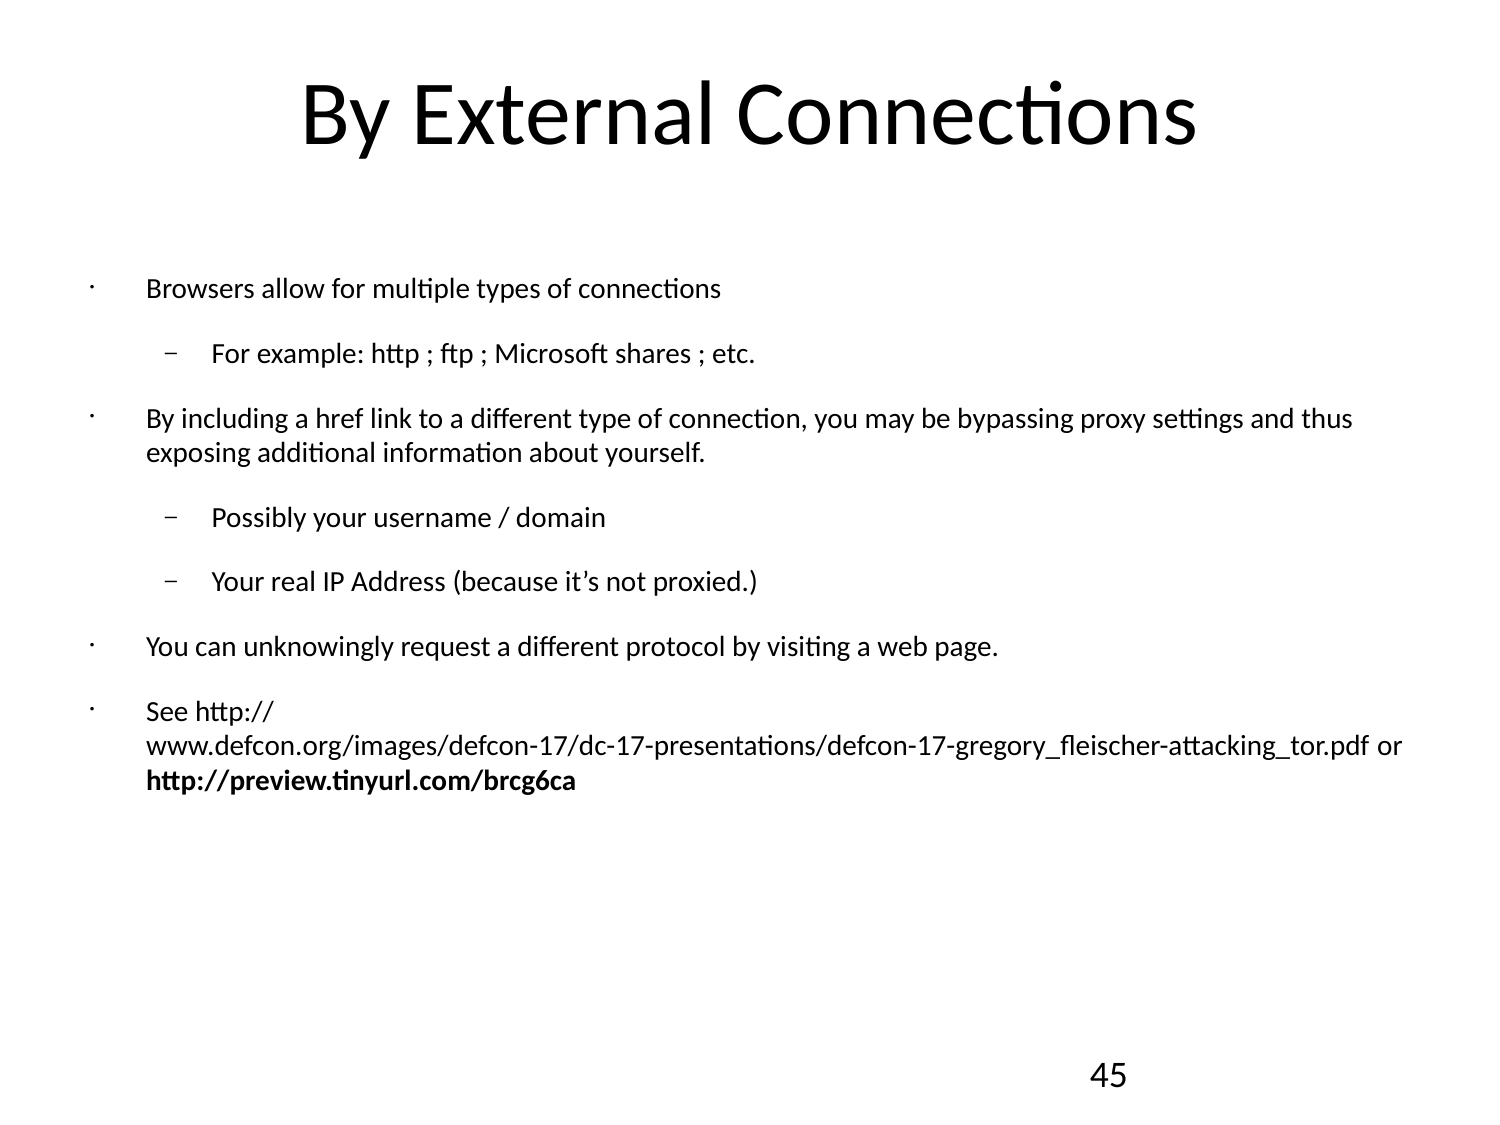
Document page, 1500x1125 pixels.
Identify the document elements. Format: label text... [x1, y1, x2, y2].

list Browsers allow for multiple types of connections For example: http ; ftp ; Microsoft shares ; etc. By including a href link to a different type of connection, you may be bypassing proxy settings and thus exposing additional information about yourself. Possibly your username / domain Your real IP Address (because it’s not proxied.) You can unknowingly request a different protocol by visiting a web page. See http://www.defcon.org/images/defcon-17/dc-17-presentations/defcon-17-gregory_fleischer-attacking_tor.pdf or http://preview.tinyurl.com/brcg6ca [75, 262, 1425, 1005]
title By External Connections [75, 45, 1425, 233]
slide_number <number> [1074, 1042, 1425, 1103]
